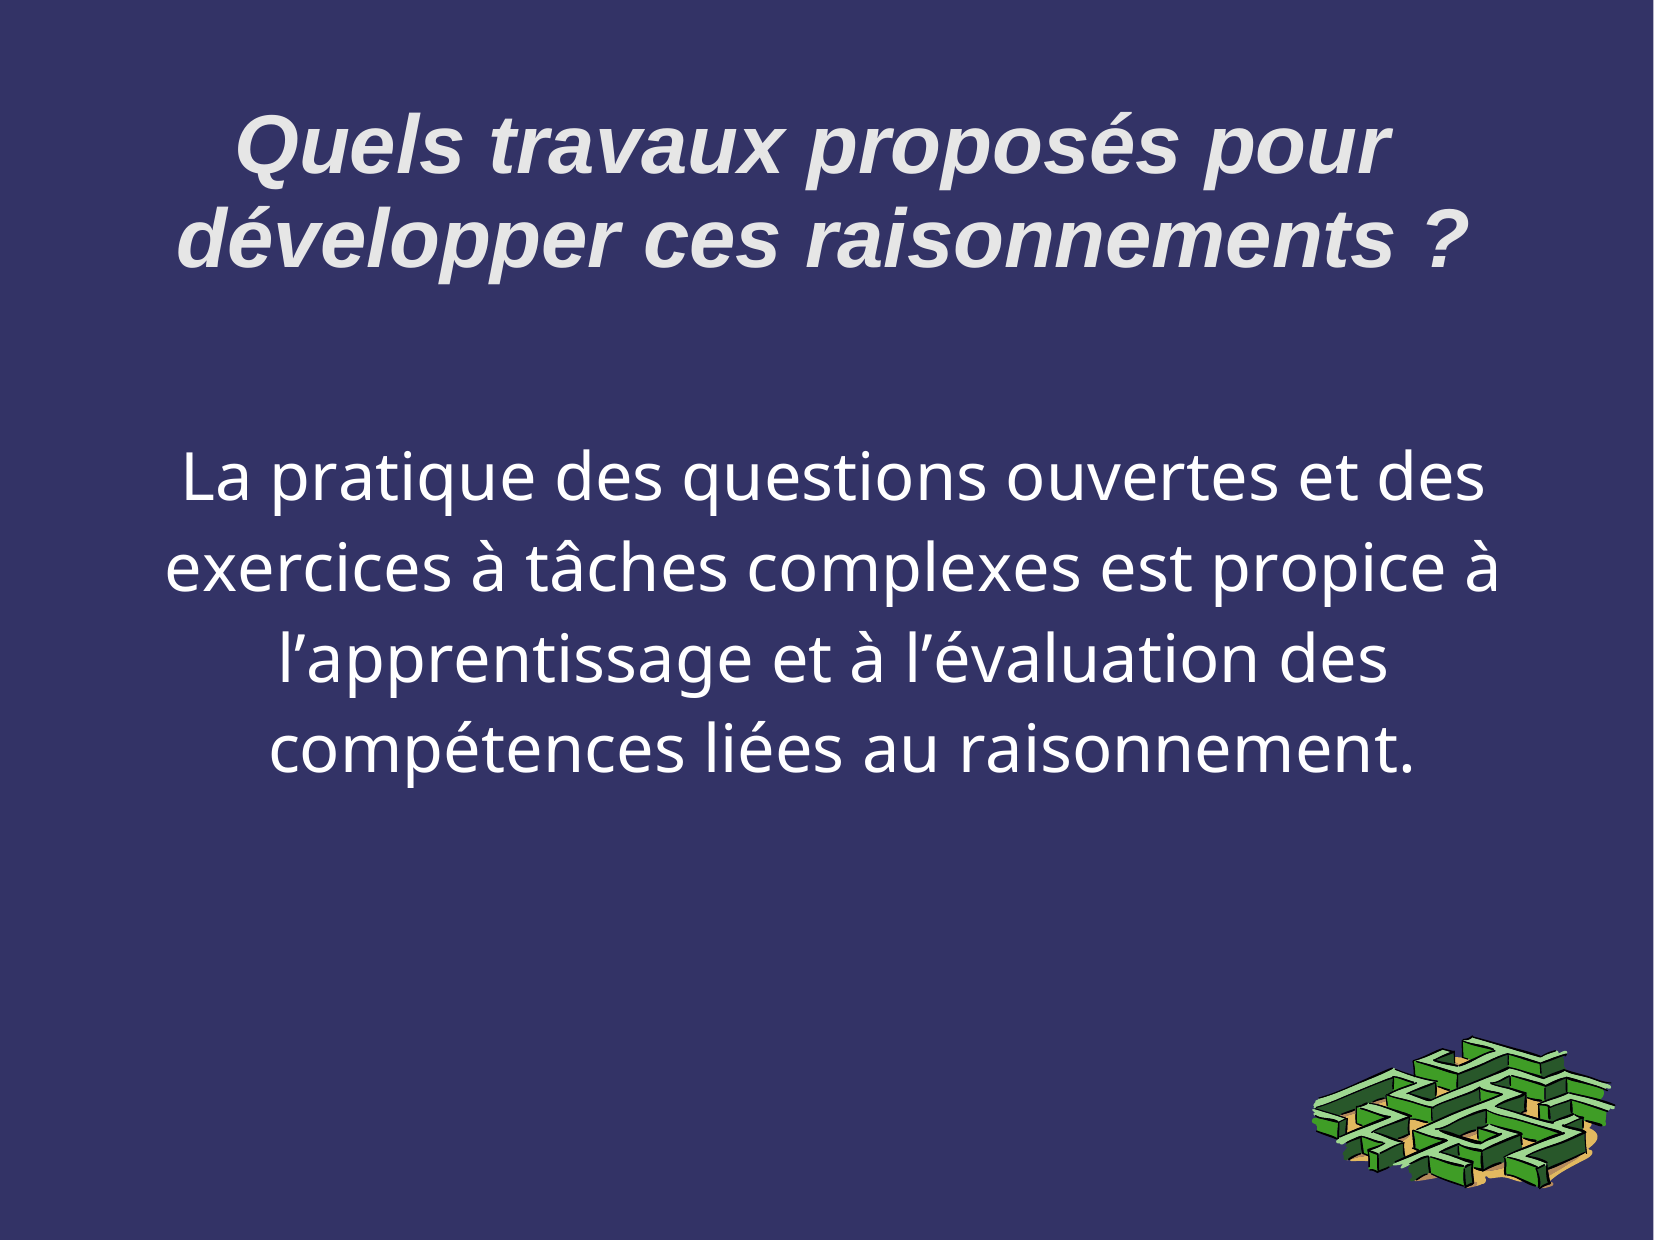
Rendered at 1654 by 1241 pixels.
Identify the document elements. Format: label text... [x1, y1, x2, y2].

title Quels travaux proposés pour développer ces raisonnements ? [118, 88, 1531, 296]
list La pratique des questions ouvertes et des exercices à tâches complexes est propice à l’apprentissage et à l’évaluation des compétences liées au raisonnement. [147, 429, 1539, 1211]
